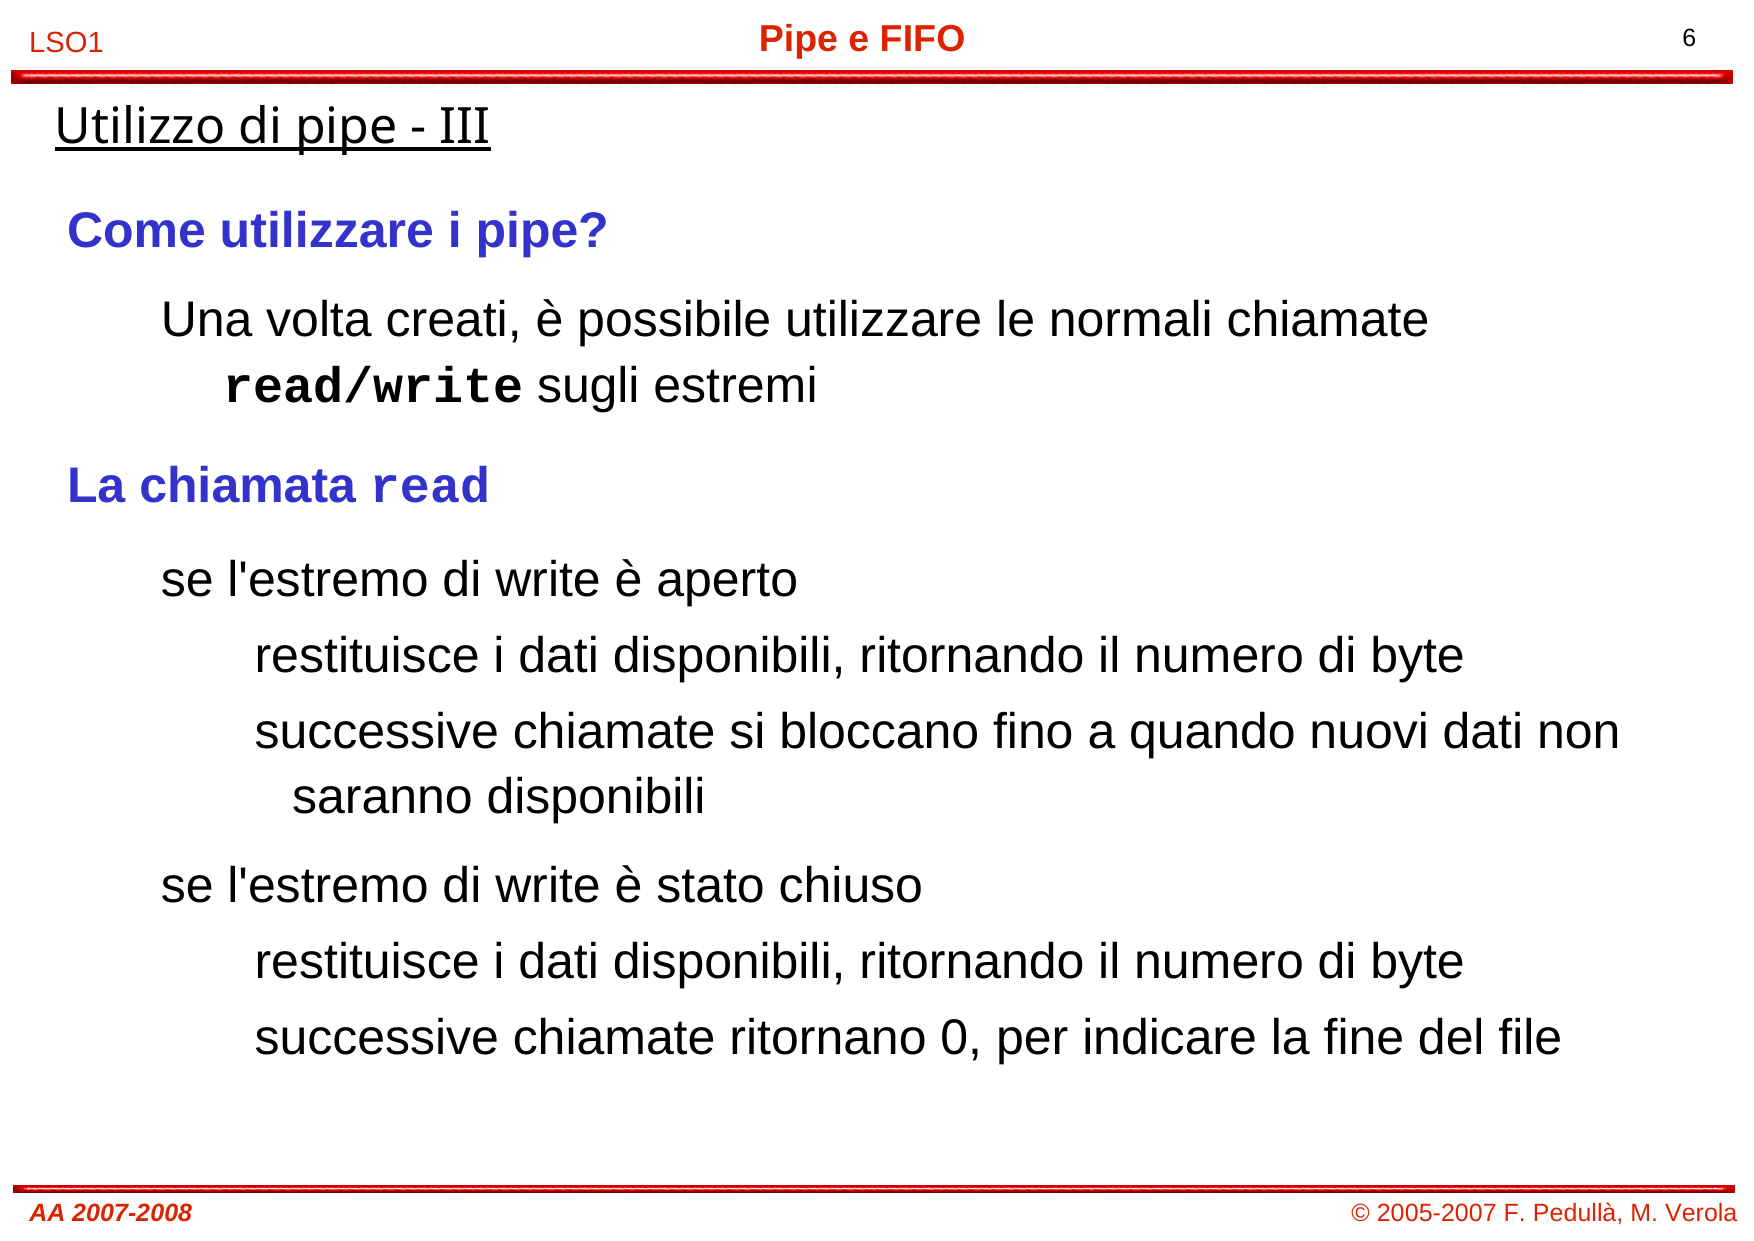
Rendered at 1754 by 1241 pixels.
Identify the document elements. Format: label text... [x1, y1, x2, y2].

title Utilizzo di pipe - III [40, 78, 1714, 174]
picture [13, 1185, 1735, 1193]
picture [11, 70, 1733, 84]
list Come utilizzare i pipe? Una volta creati, è possibile utilizzare le normali chiamate read/write sugli estremi La chiamata read se l'estremo di write è aperto restituisce i dati disponibili, ritornando il numero di byte successive chiamate si bloccano fino a quando nuovi dati non saranno disponibili se l'estremo di write è stato chiuso restituisce i dati disponibili, ritornando il numero di byte successive chiamate ritornano 0, per indicare la fine del file [52, 194, 1690, 1088]
